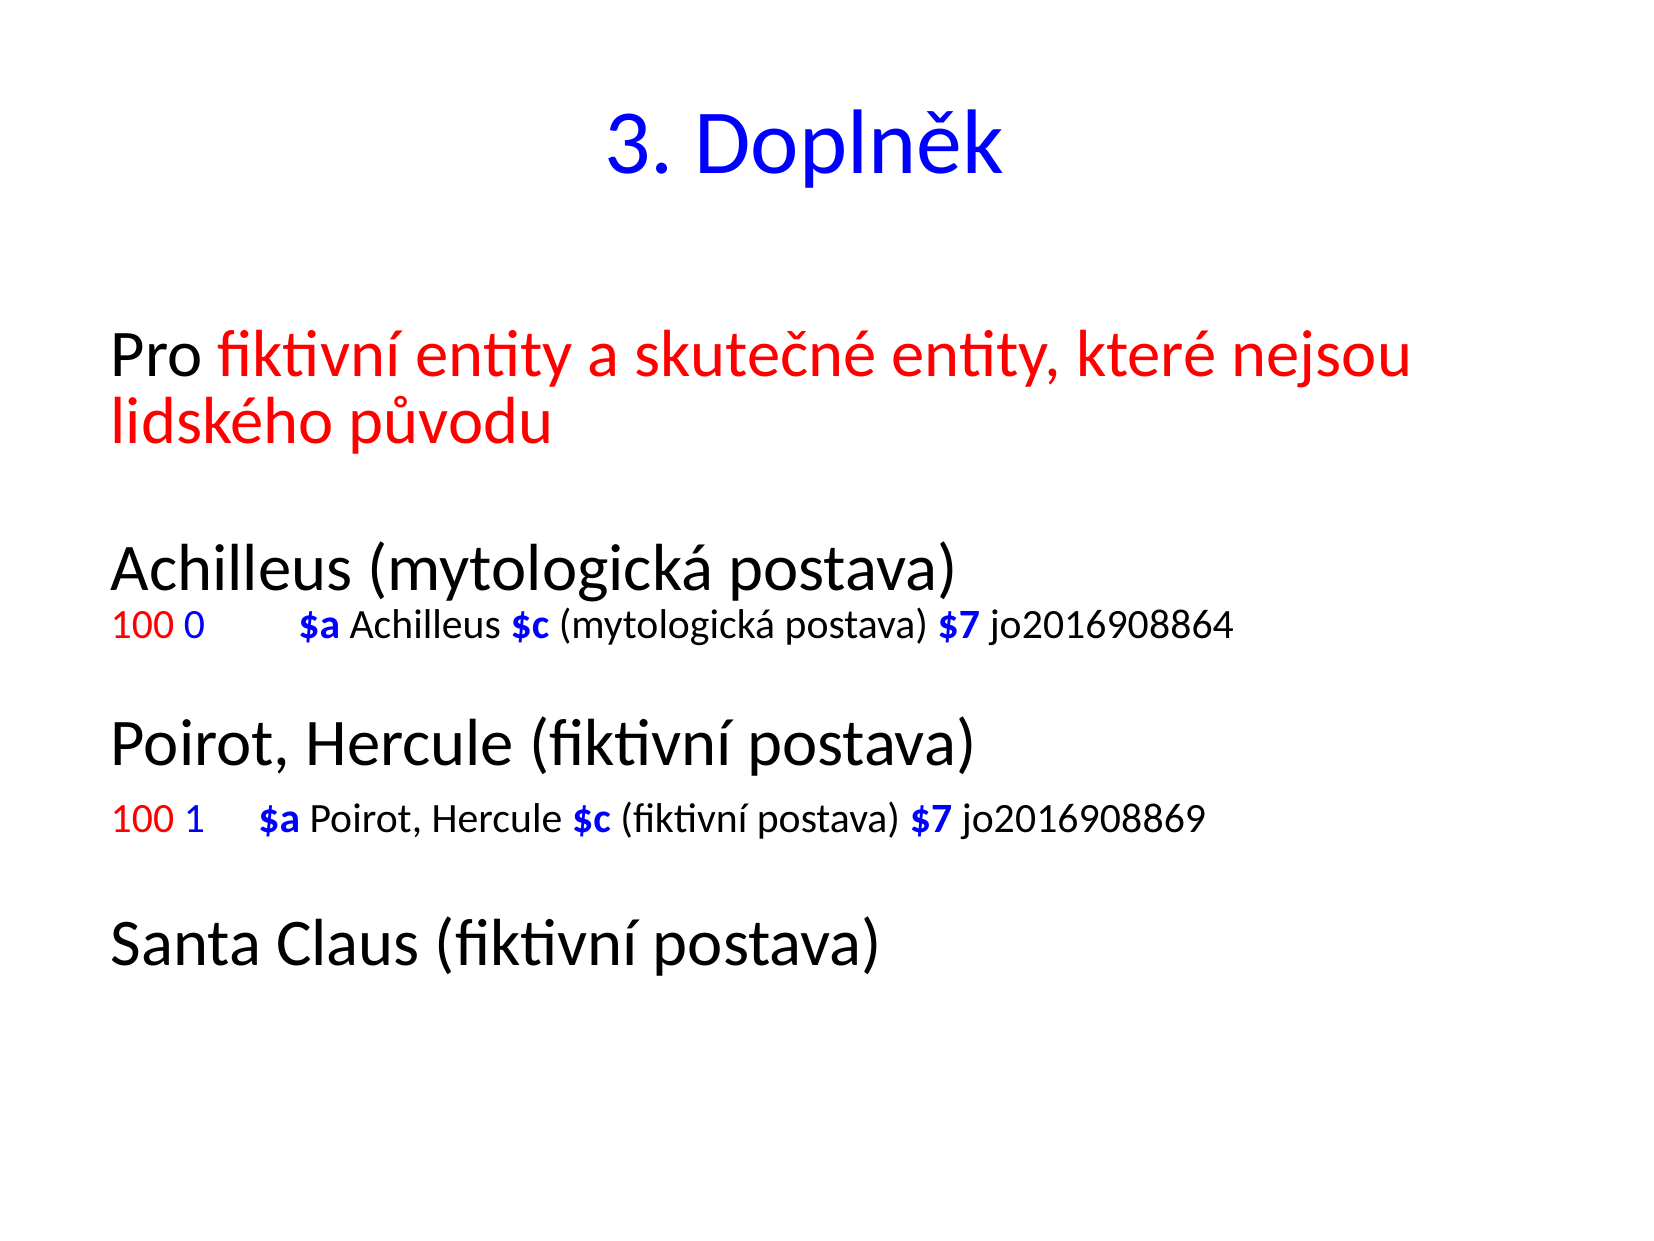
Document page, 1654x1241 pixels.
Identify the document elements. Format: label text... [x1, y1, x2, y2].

text_box Pro fiktivní entity a skutečné entity, které nejsou lidského původu Achilleus (mytologická postava) 100 0 $a Achilleus $c (mytologická postava) $7 jo2016908864 Poirot, Hercule (fiktivní postava) 100 1 $a Poirot, Hercule $c (fiktivní postava) $7 jo2016908869 Santa Claus (fiktivní postava) [95, 318, 1571, 1241]
title 3. Doplněk [70, 47, 1560, 255]
